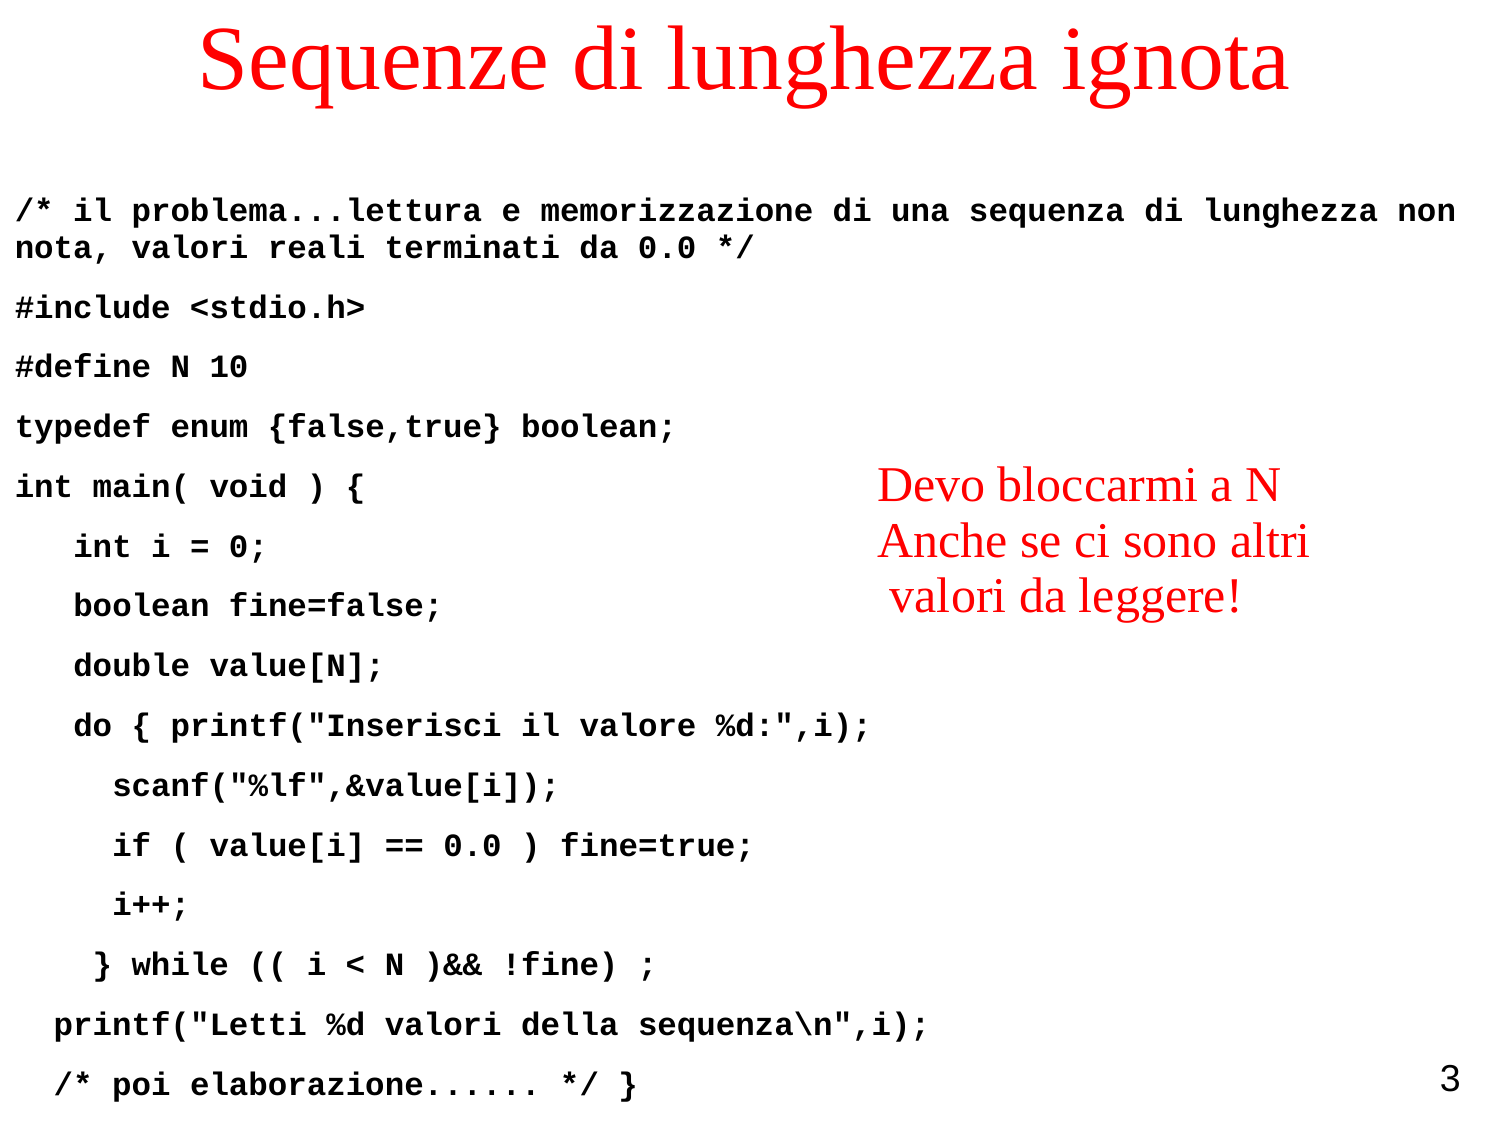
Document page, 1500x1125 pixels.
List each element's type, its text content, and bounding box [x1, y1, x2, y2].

text_box Devo bloccarmi a N Anche se ci sono altri valori da leggere! [862, 450, 1326, 638]
list /* il problema...lettura e memorizzazione di una sequenza di lunghezza non nota, valori reali terminati da 0.0 */ #include <stdio.h> #define N 10 typedef enum {false,true} boolean; int main( void ) { int i = 0; boolean fine=false; double value[N]; do { printf("Inserisci il valore %d:",i); scanf("%lf",&value[i]); if ( value[i] == 0.0 ) fine=true; i++; } while (( i < N )&& !fine) ; printf("Letti %d valori della sequenza\n",i); /* poi elaborazione...... */ } [0, 187, 1500, 1125]
text_box 3 [1425, 1050, 1500, 1109]
title Sequenze di lunghezza ignota [107, 0, 1383, 187]
